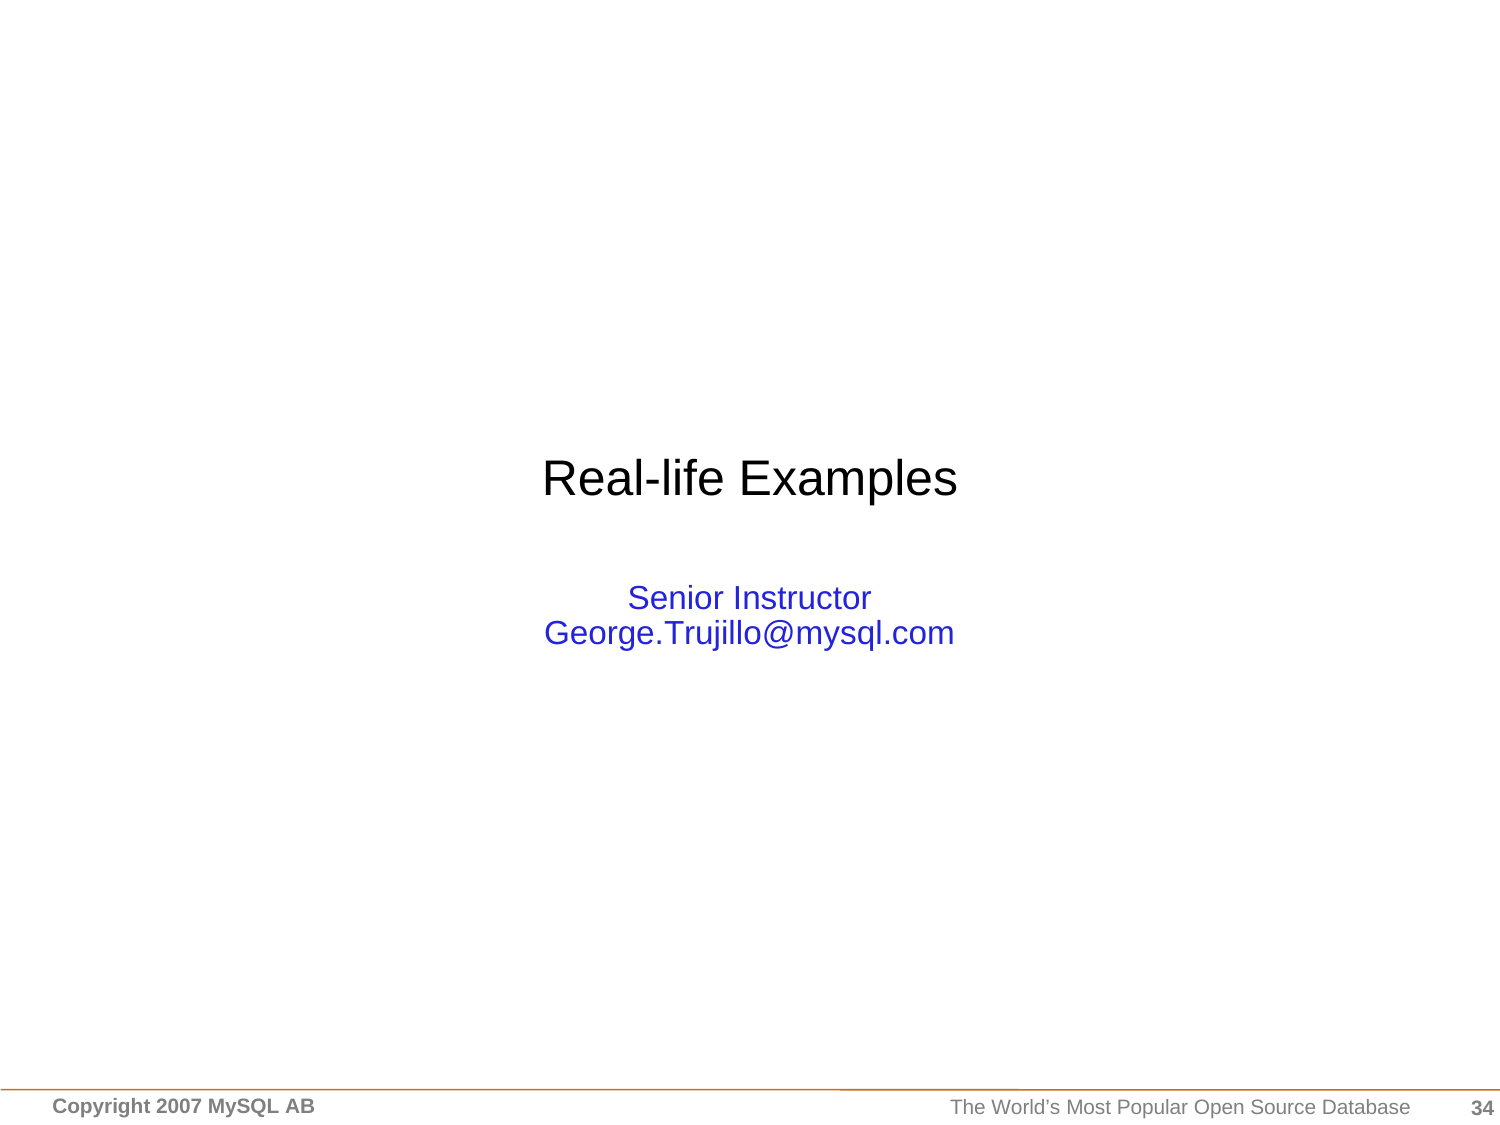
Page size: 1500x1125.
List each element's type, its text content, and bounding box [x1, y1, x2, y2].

subtitle Real-life Examples Senior Instructor George.Trujillo@mysql.com [112, 0, 1388, 1105]
